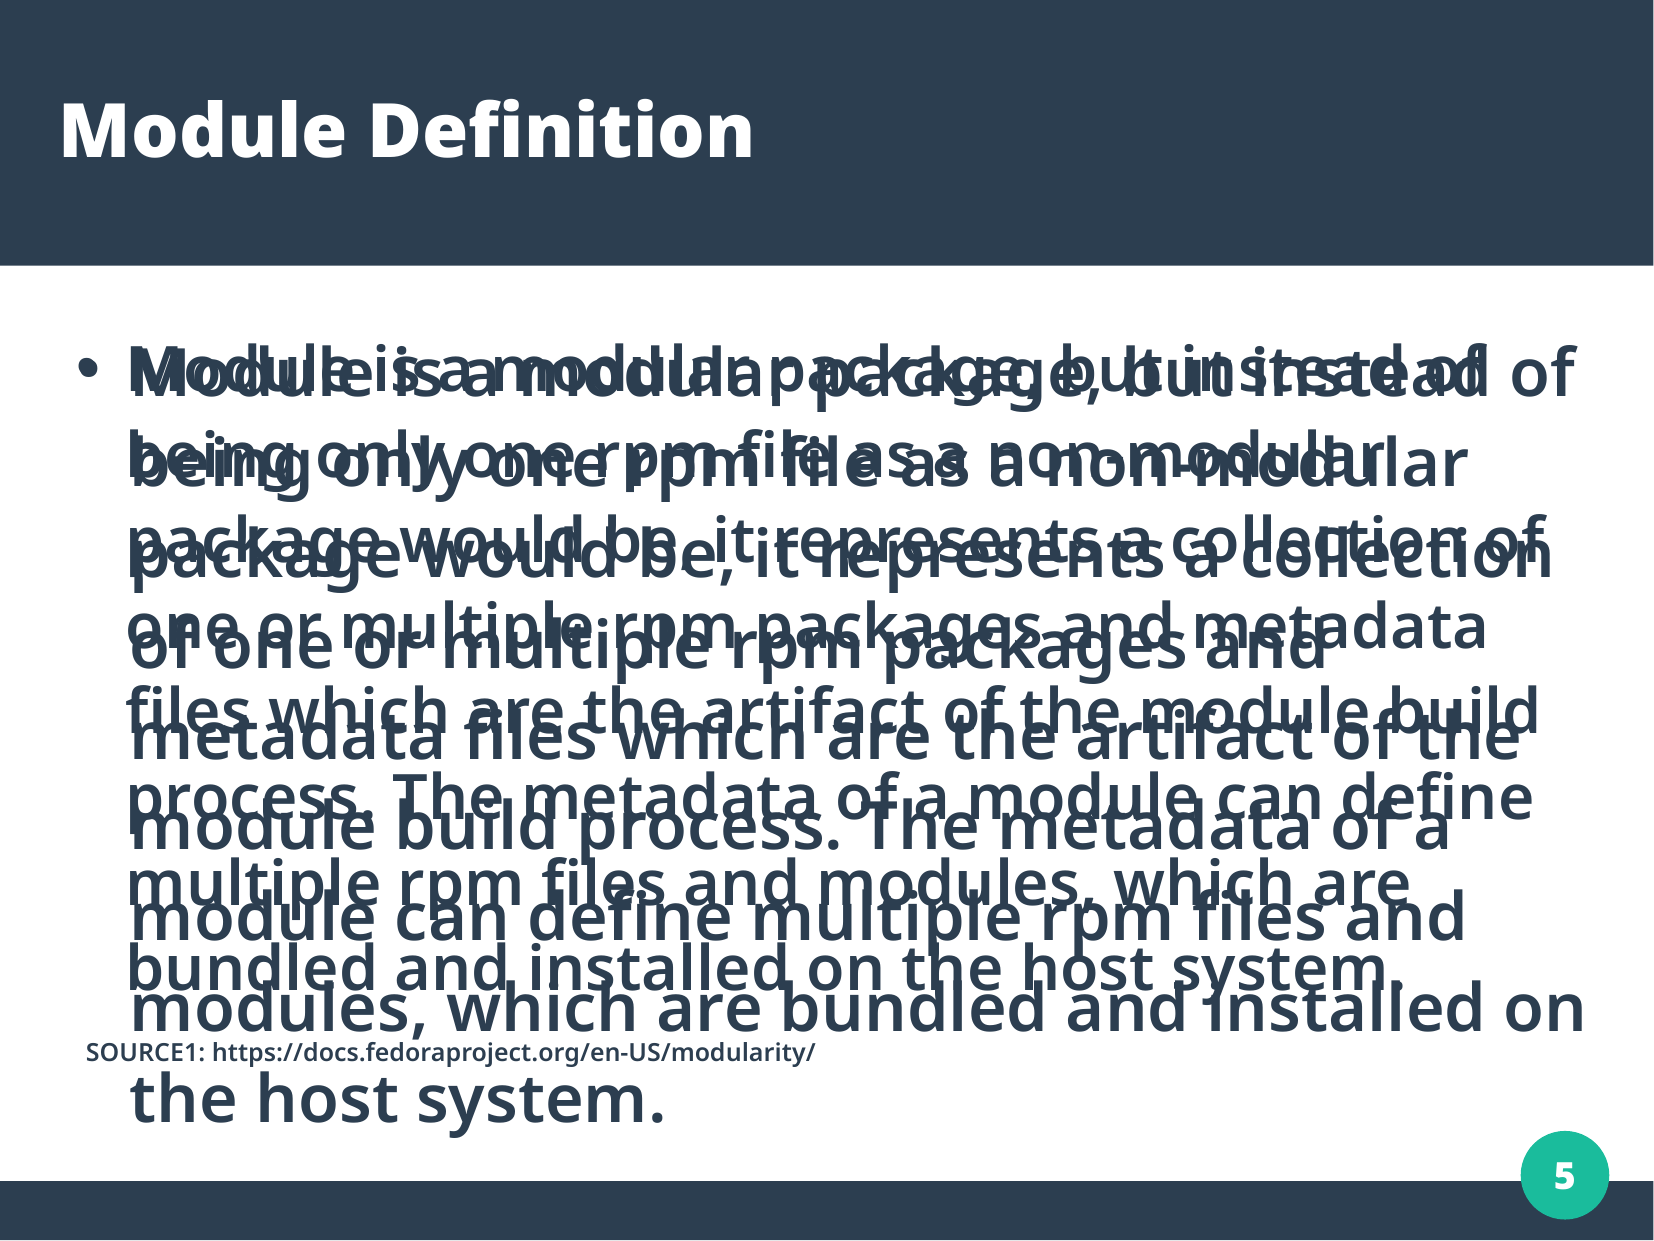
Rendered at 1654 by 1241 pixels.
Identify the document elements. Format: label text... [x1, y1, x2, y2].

list SOURCE1: https://docs.fedoraproject.org/en-US/modularity/ [15, 1035, 1246, 1219]
list Module is a modular package, but instead of being only one rpm file as a non-modular package would be, it represents a collection of one or multiple rpm packages and metadata files which are the artifact of the module build process. The metadata of a module can define multiple rpm files and modules, which are bundled and installed on the host system. [59, 1021, 1595, 1152]
list Module is a modular package, but instead of being only one rpm file as a non-modular package would be, it represents a collection of one or multiple rpm packages and metadata files which are the artifact of the module build process. The metadata of a module can define multiple rpm files and modules, which are bundled and installed on the host system. [59, 324, 1595, 1021]
title Module Definition [59, 49, 1595, 207]
